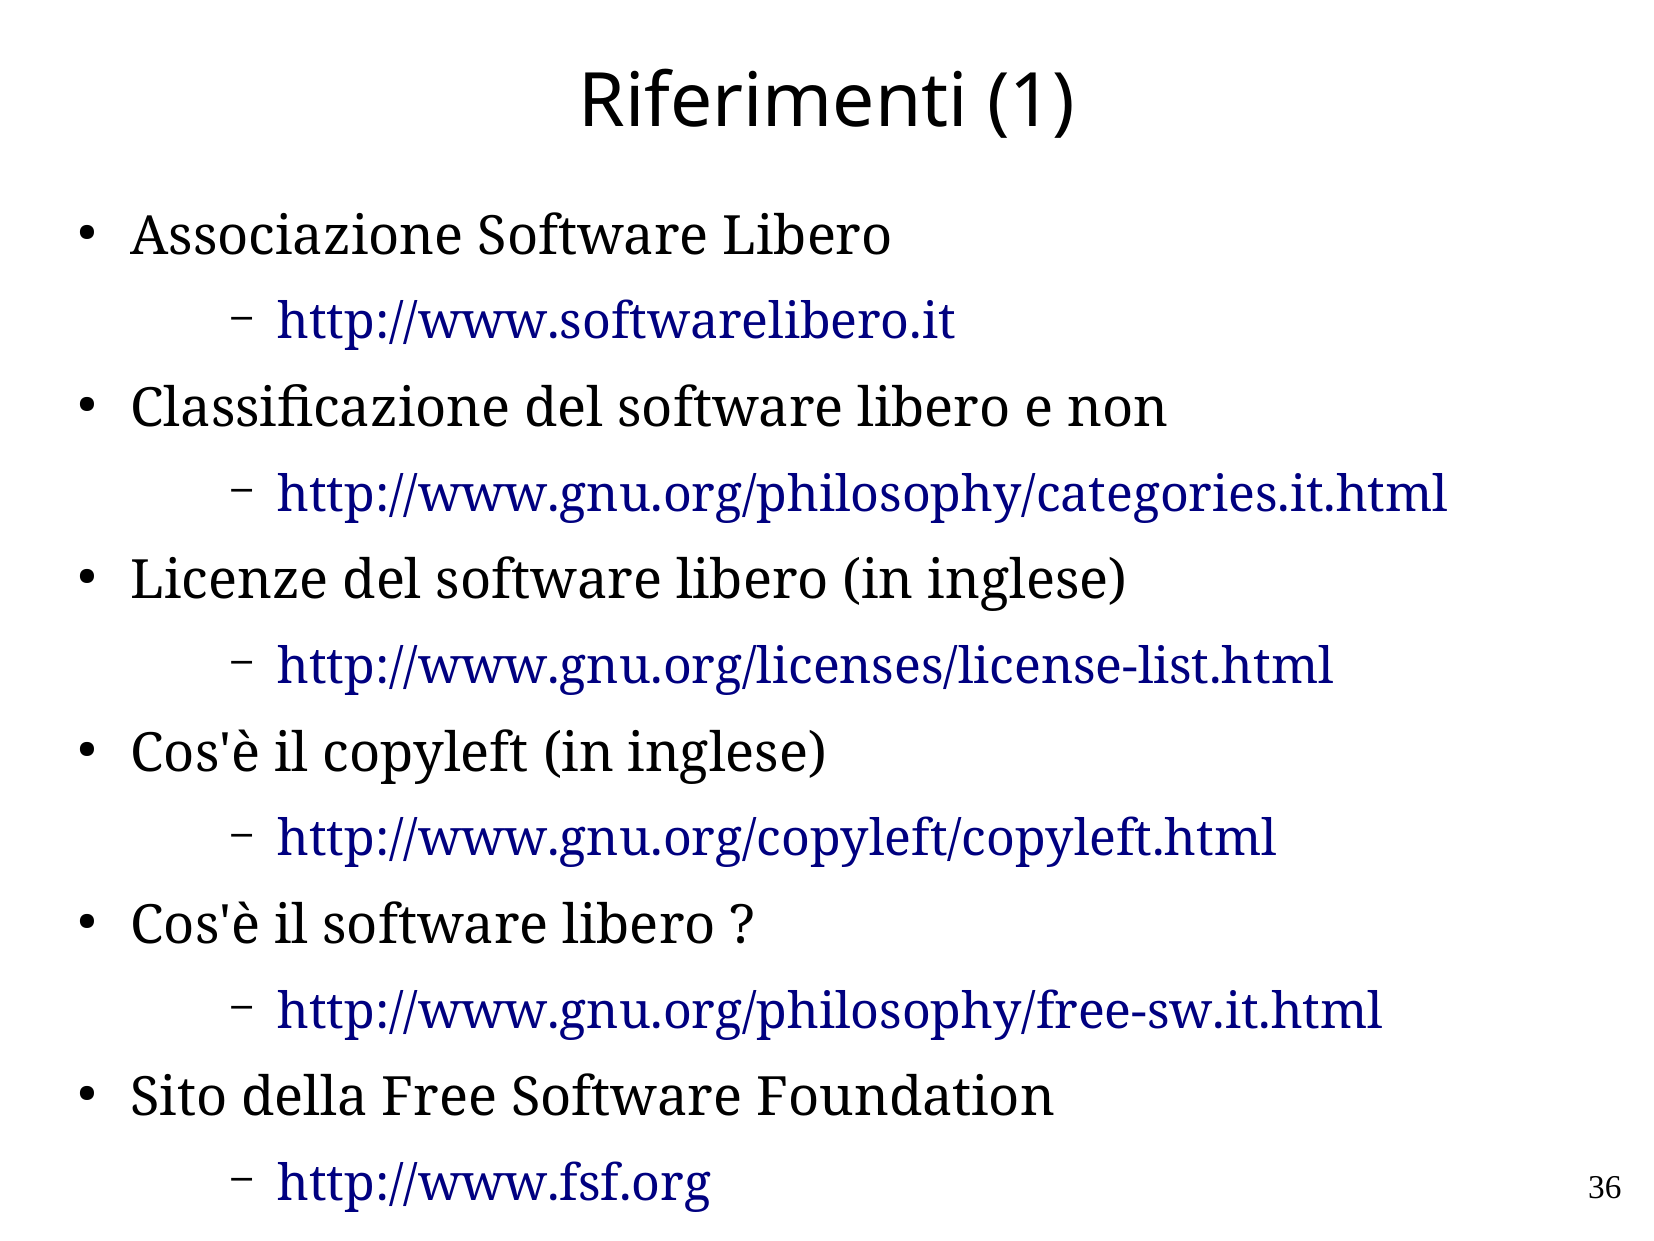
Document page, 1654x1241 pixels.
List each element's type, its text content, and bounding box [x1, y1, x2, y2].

list Associazione Software Libero http://www.softwarelibero.it Classificazione del software libero e non http://www.gnu.org/philosophy/categories.it.html Licenze del software libero (in inglese) http://www.gnu.org/licenses/license-list.html Cos'è il copyleft (in inglese) http://www.gnu.org/copyleft/copyleft.html Cos'è il software libero ? http://www.gnu.org/philosophy/free-sw.it.html Sito della Free Software Foundation http://www.fsf.org [42, 196, 1612, 1187]
title Riferimenti (1) [37, 30, 1617, 166]
